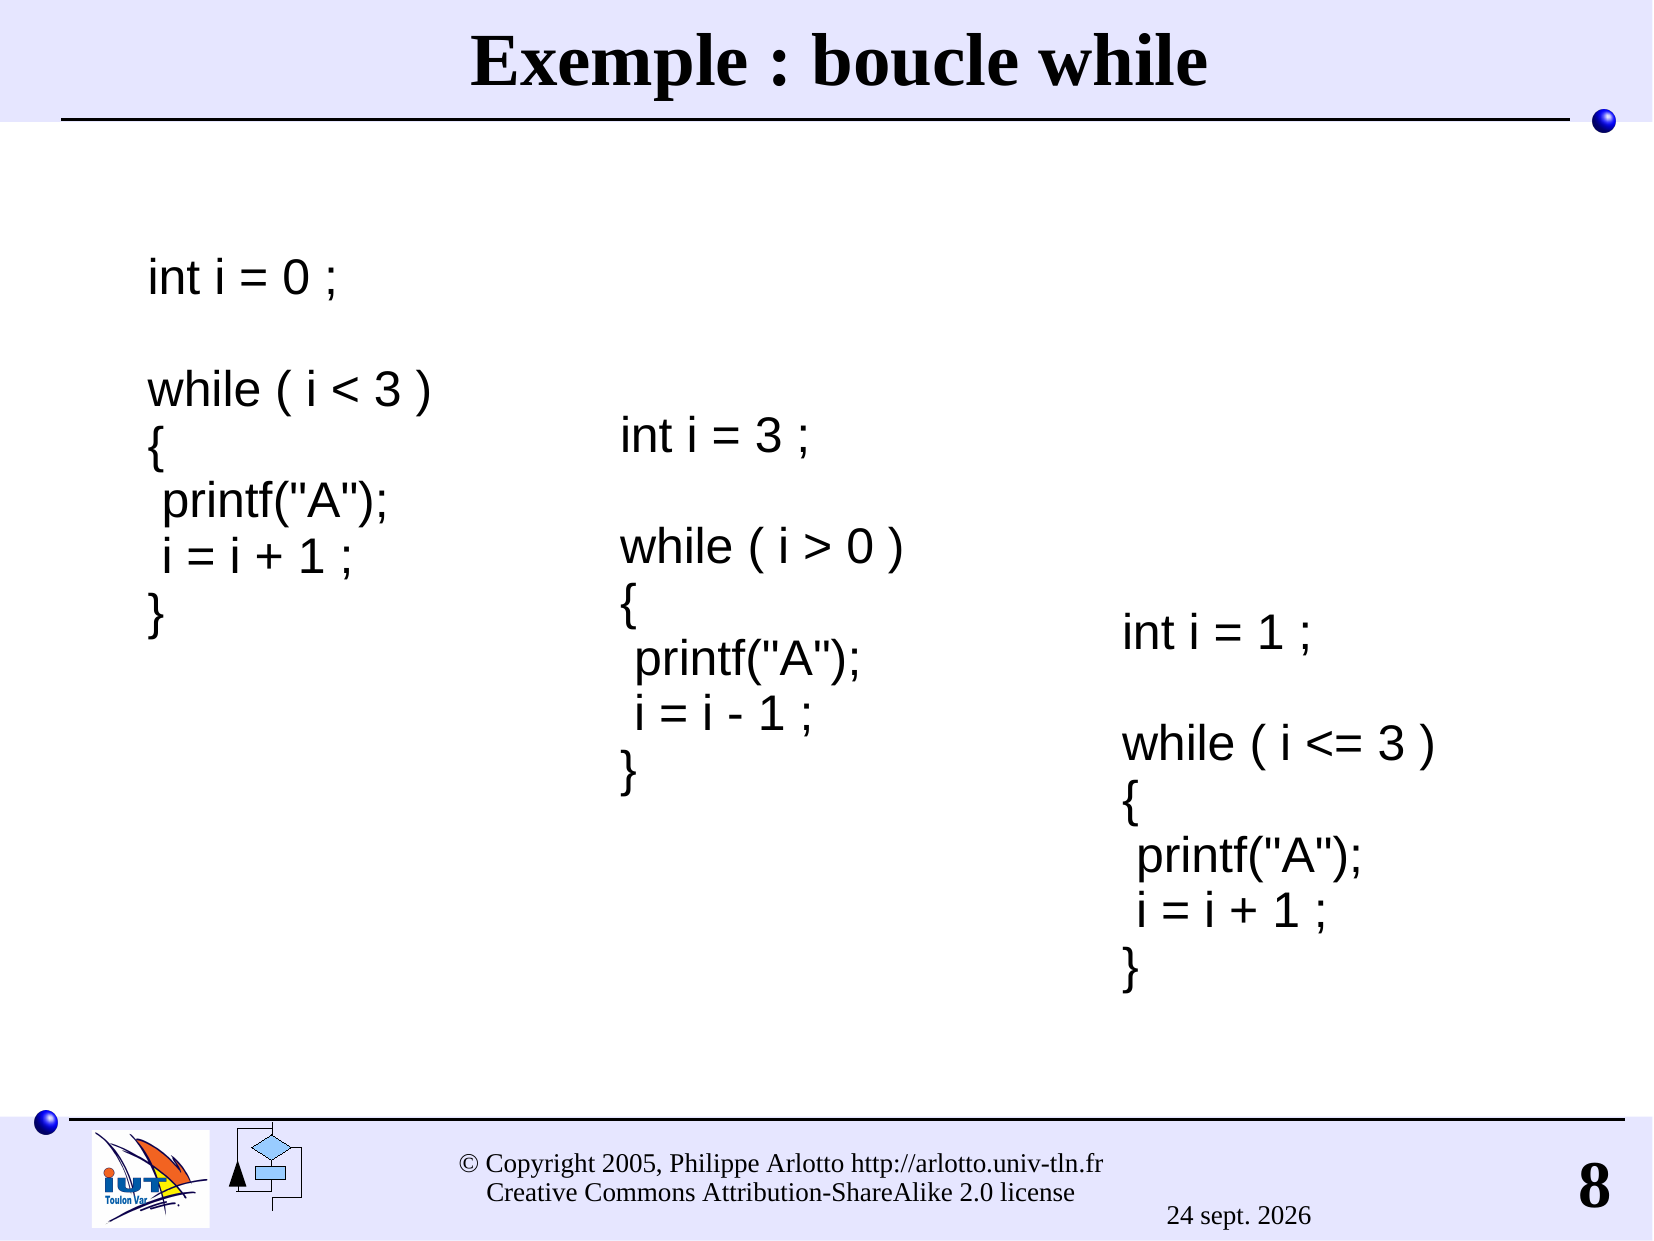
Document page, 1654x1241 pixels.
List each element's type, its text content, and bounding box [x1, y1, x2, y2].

text_box int i = 3 ; while ( i > 0 ) { printf("A"); i = i - 1 ; } [620, 406, 920, 801]
text_box int i = 1 ; while ( i <= 3 ) { printf("A"); i = i + 1 ; } [1122, 603, 1536, 1034]
text_box int i = 0 ; while ( i < 3 ) { printf("A"); i = i + 1 ; } [147, 249, 562, 680]
title Exemple : boucle while [95, 11, 1585, 110]
